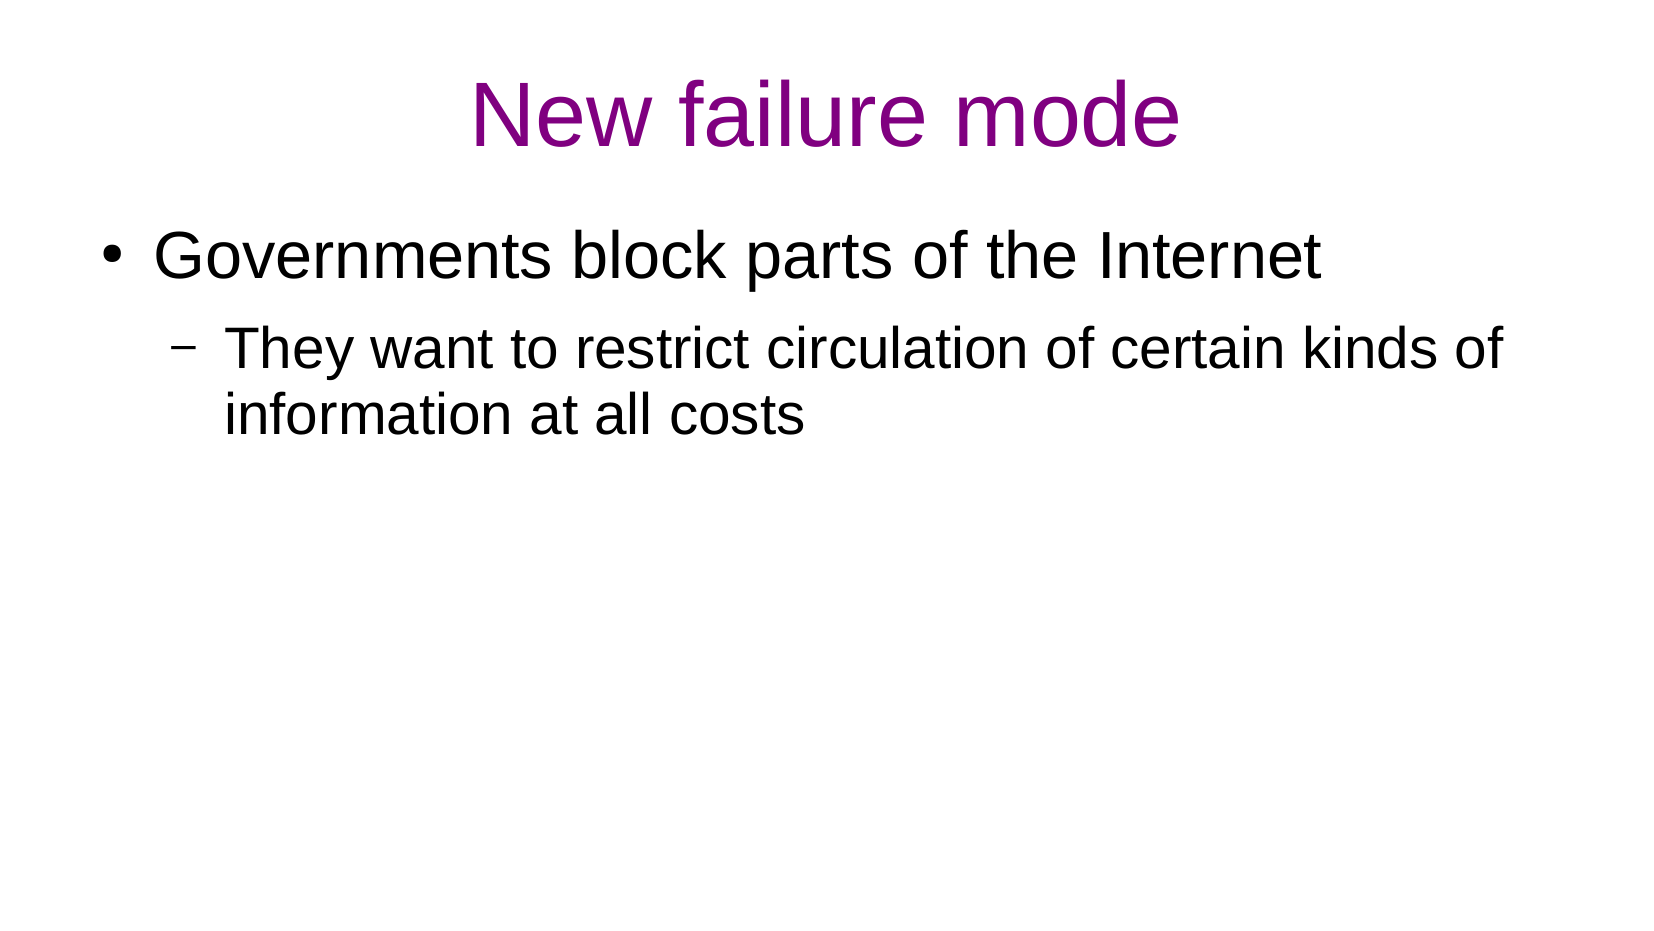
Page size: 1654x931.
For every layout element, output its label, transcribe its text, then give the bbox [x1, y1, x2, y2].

list Governments block parts of the Internet They want to restrict circulation of certain kinds of information at all costs [82, 217, 1571, 757]
title New failure mode [82, 37, 1571, 193]
